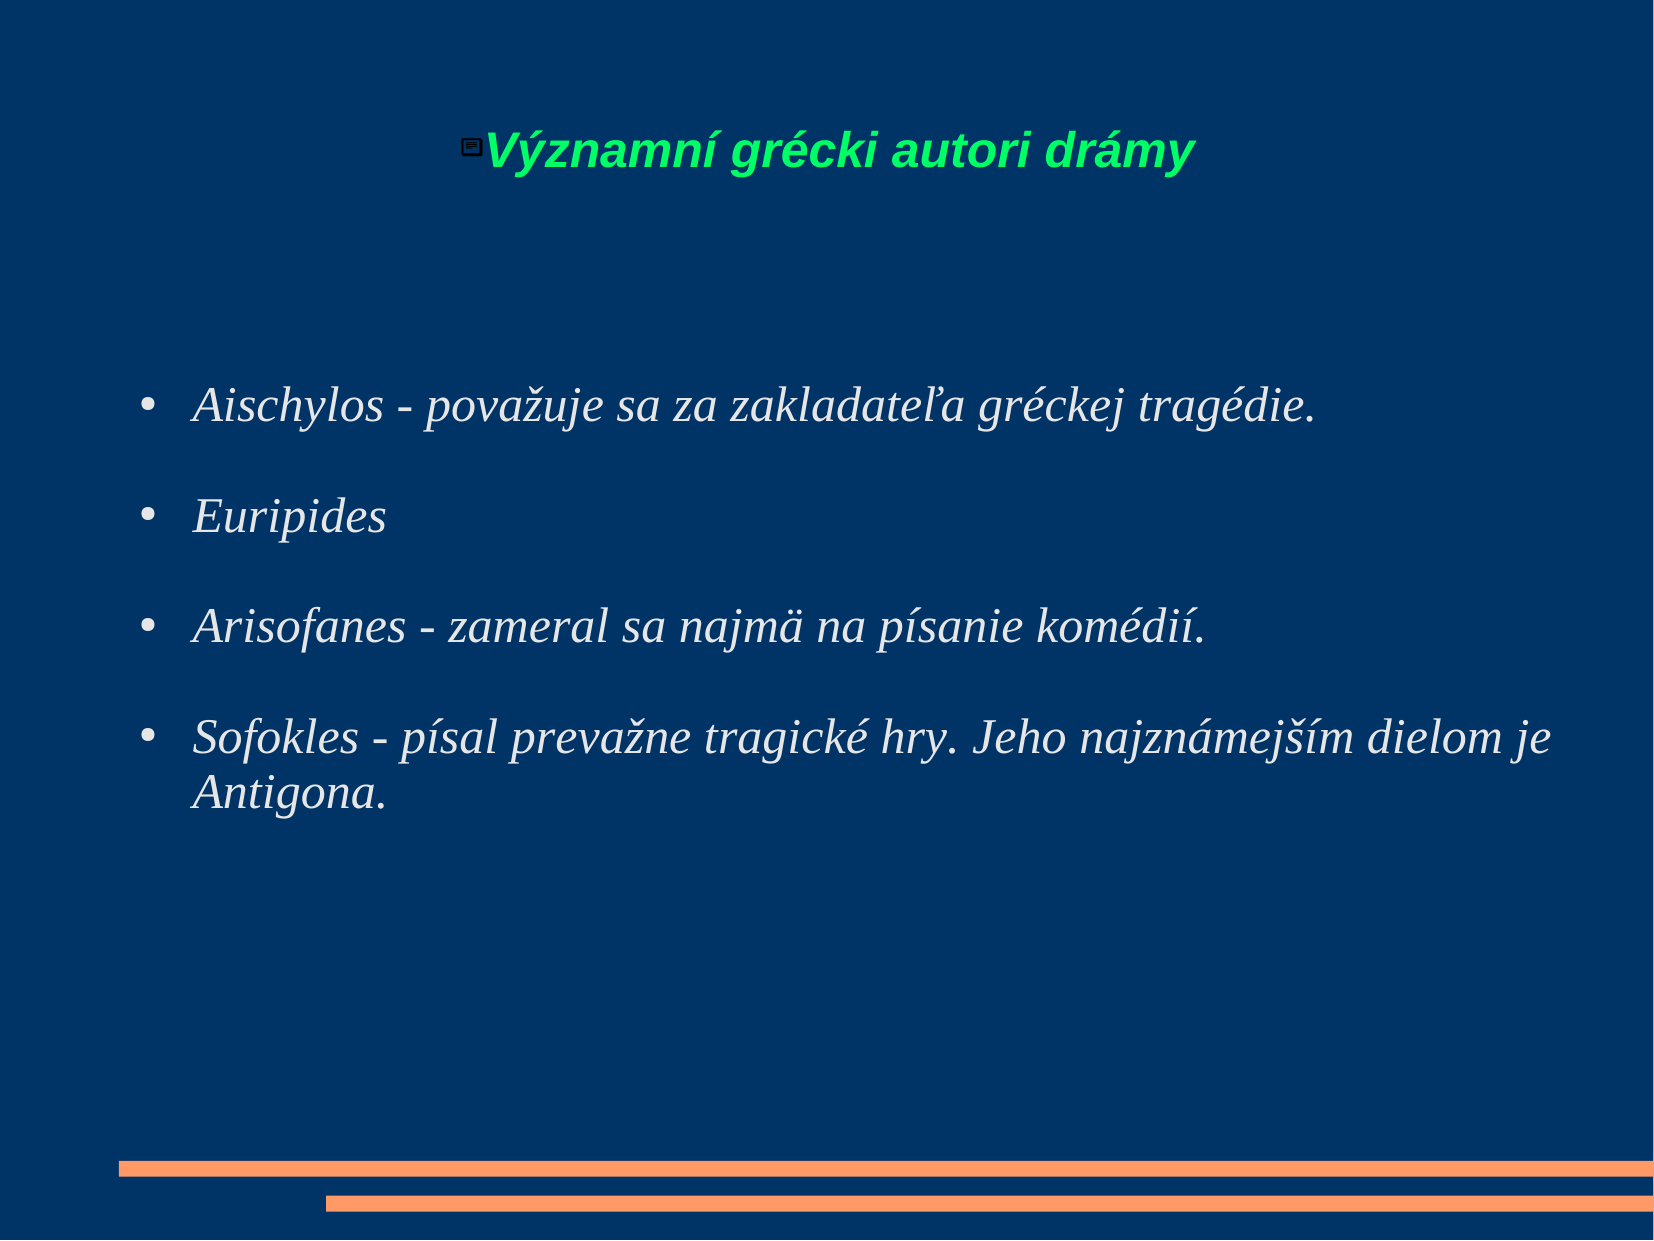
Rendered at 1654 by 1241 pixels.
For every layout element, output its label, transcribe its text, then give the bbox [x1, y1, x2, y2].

title Významní grécki autori drámy [121, 46, 1534, 254]
list Aischylos - považuje sa za zakladateľa gréckej tragédie. Euripides Arisofanes - zameral sa najmä na písanie komédií. Sofokles - písal prevažne tragické hry. Jeho najznámejším dielom je Antigona. [121, 322, 1561, 1132]
